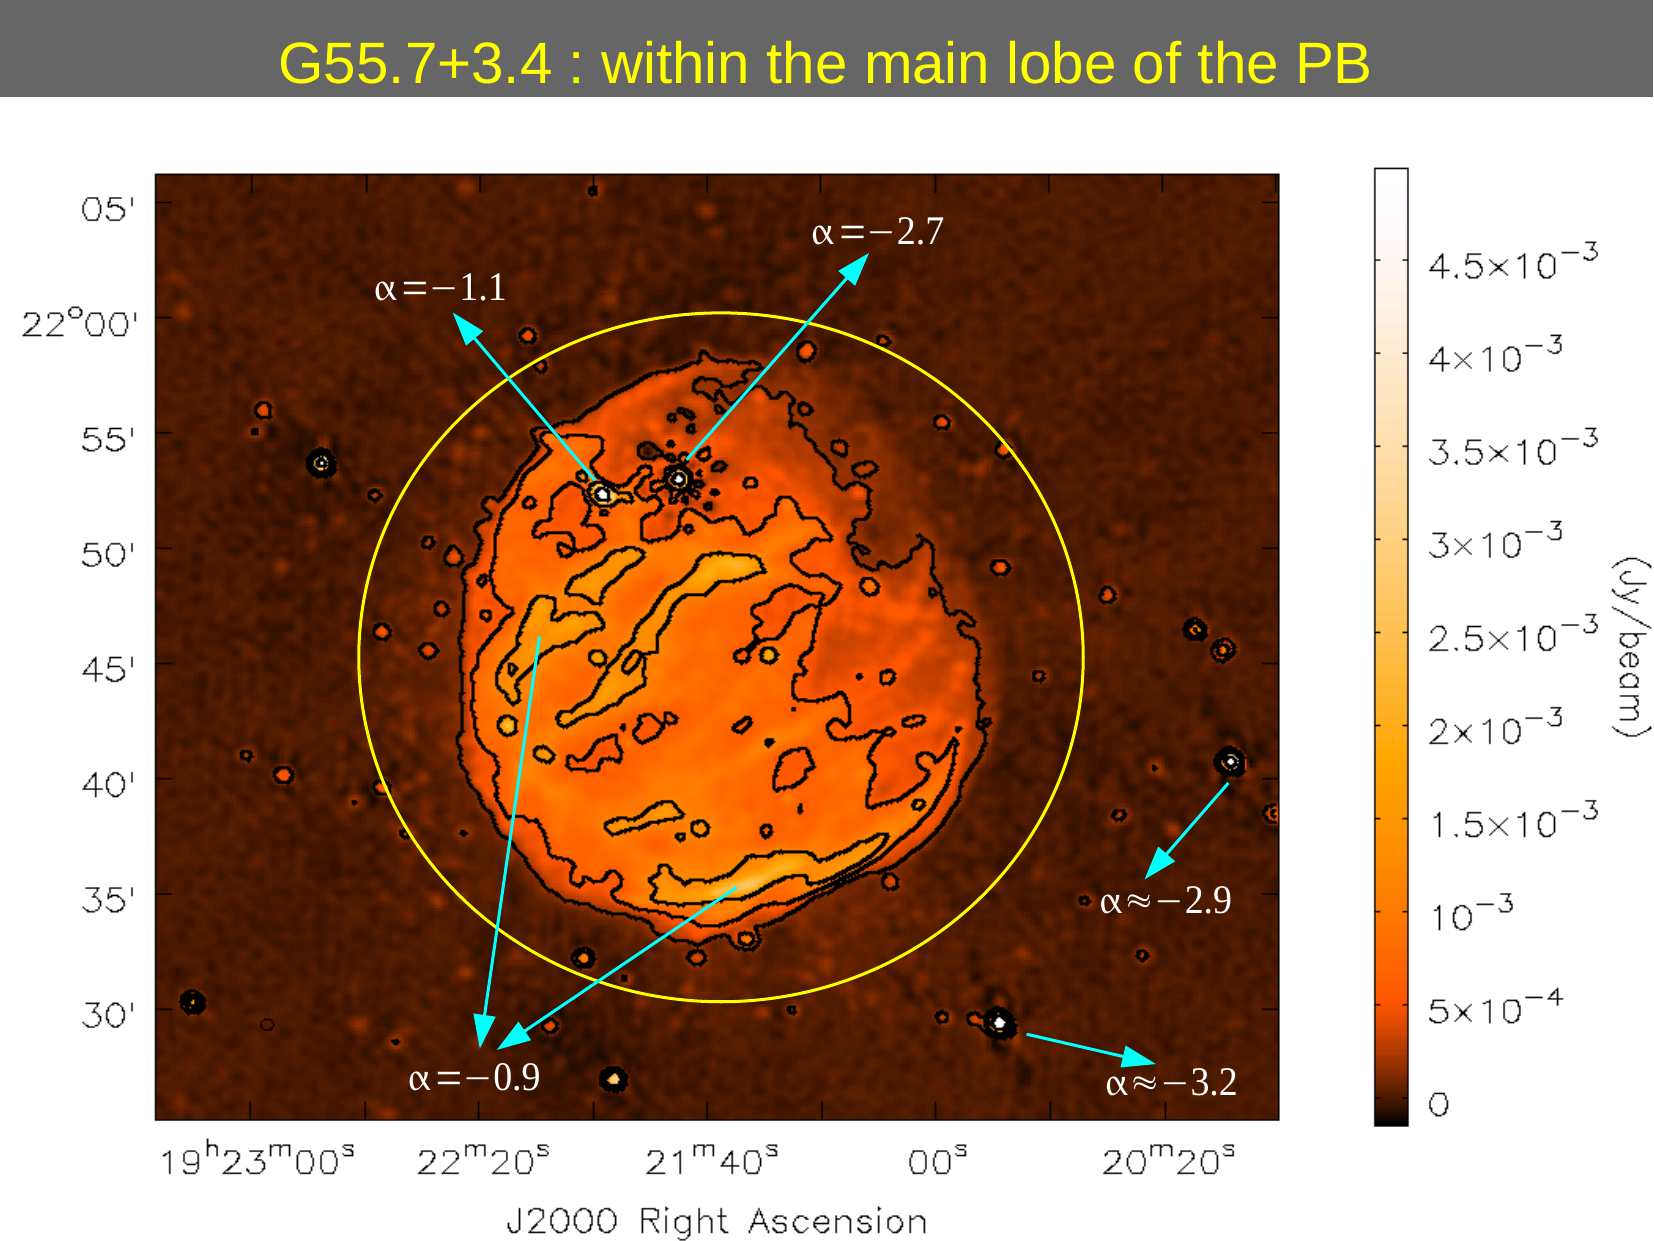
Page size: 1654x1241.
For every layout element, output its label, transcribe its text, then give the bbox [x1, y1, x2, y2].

chart [1089, 878, 1241, 924]
title G55.7+3.4 : within the main lobe of the PB [82, 13, 1571, 97]
chart [364, 265, 515, 311]
chart [1095, 1059, 1247, 1105]
chart [801, 208, 953, 254]
picture [0, 97, 1653, 1241]
chart [398, 1055, 549, 1101]
